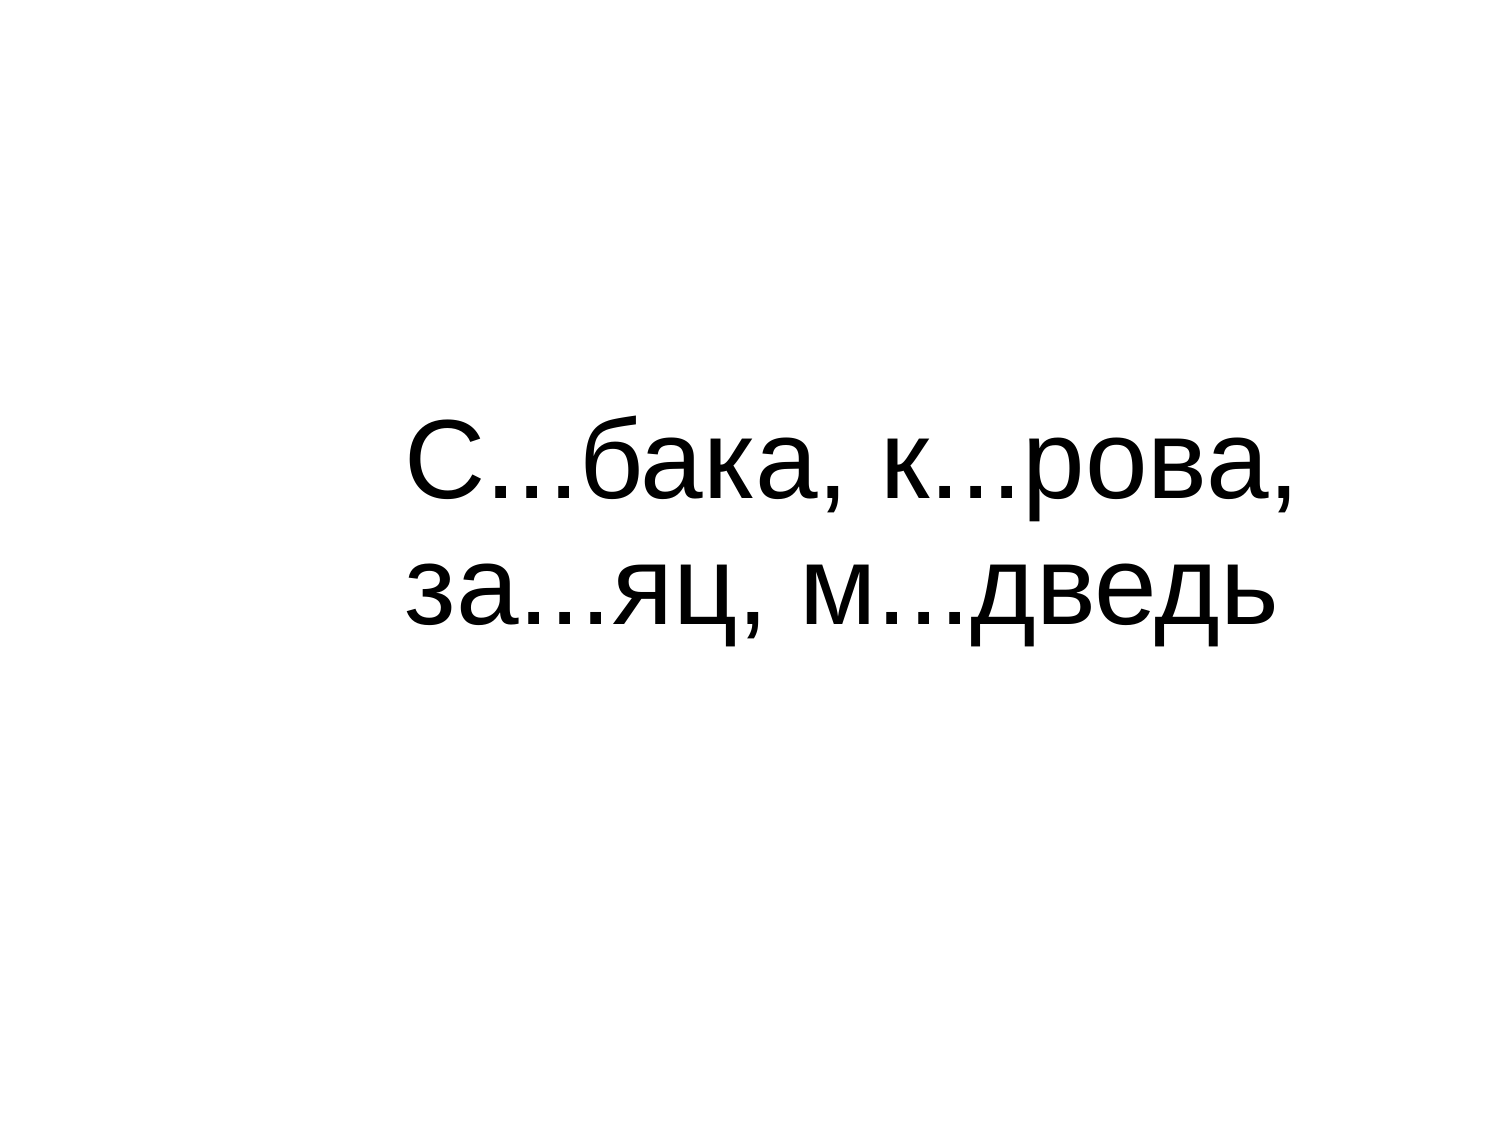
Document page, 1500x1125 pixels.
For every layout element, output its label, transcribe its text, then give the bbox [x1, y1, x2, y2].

text_box С...бака, к...рова, за...яц, м...дведь [389, 389, 1348, 662]
